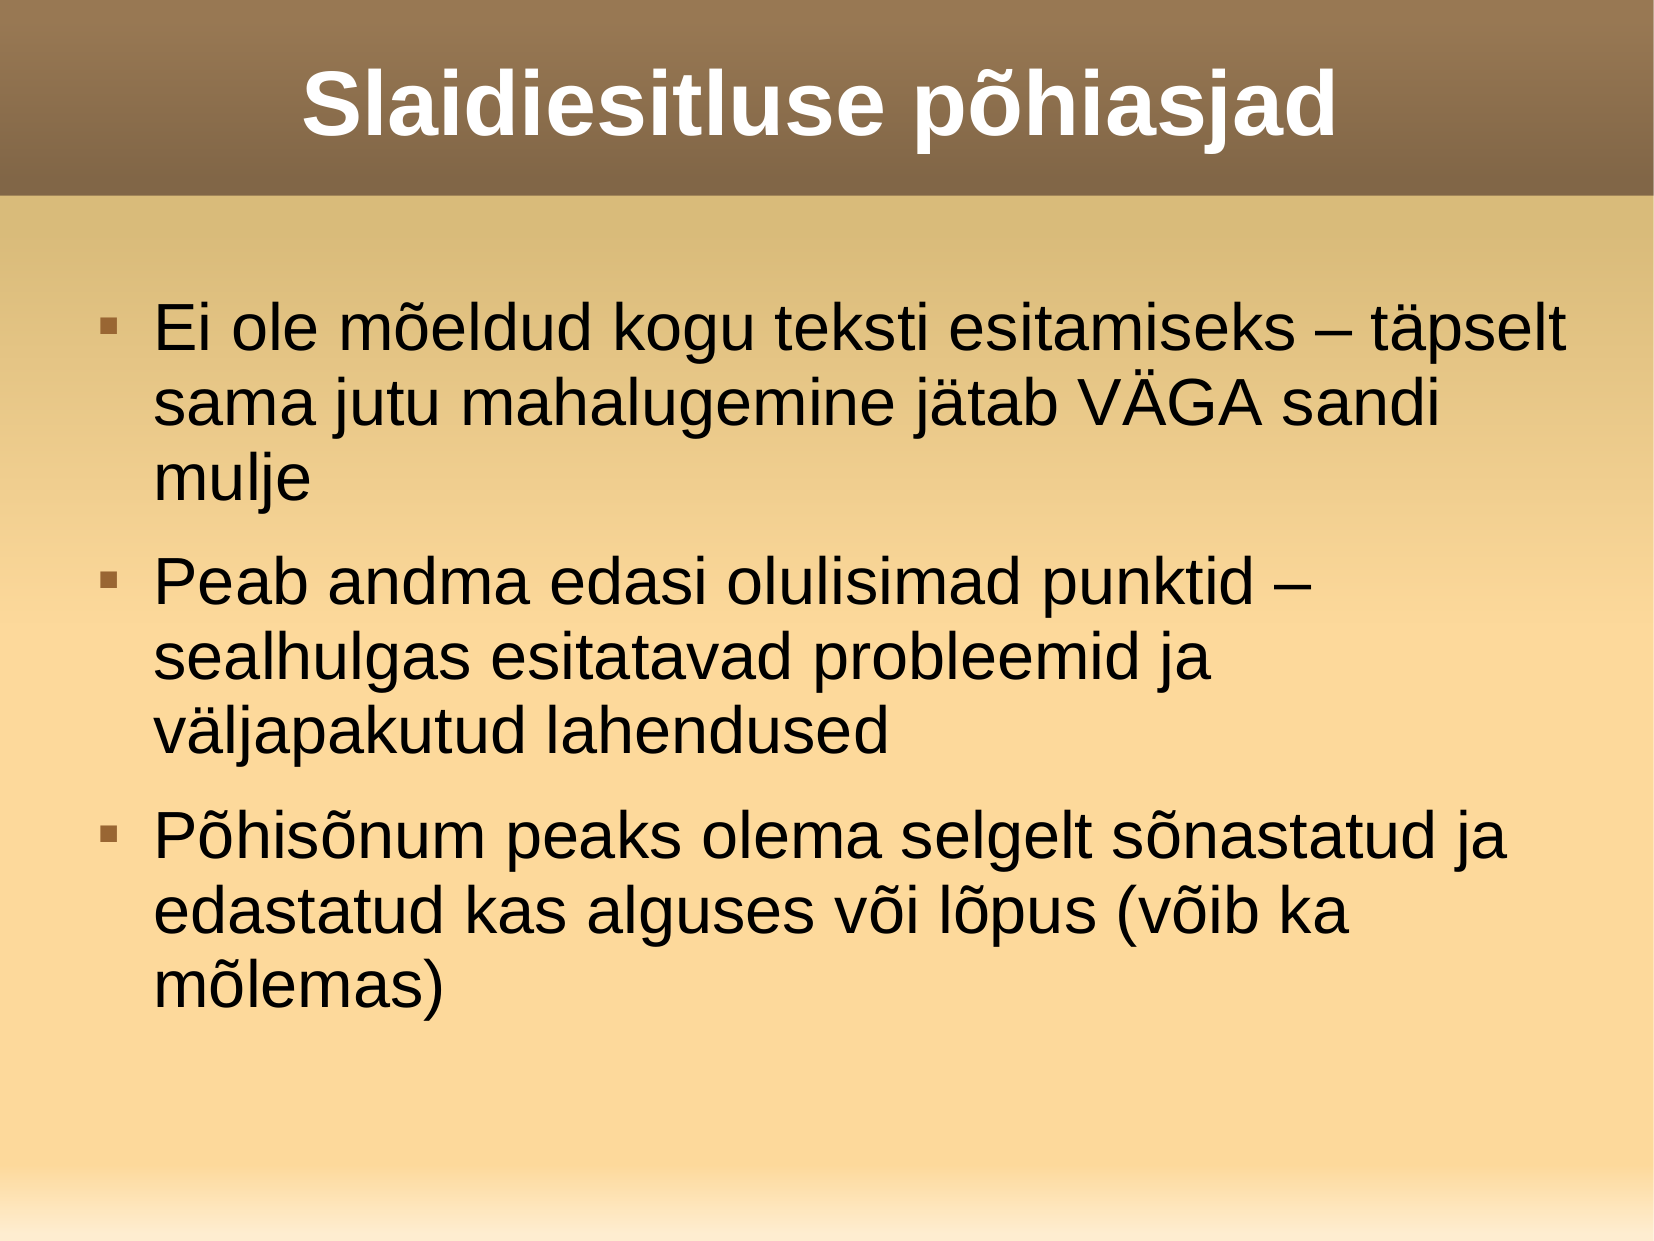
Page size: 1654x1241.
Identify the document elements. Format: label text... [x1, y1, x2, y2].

title Slaidiesitluse põhiasjad [76, 7, 1565, 200]
picture [0, 0, 1654, 1241]
list Ei ole mõeldud kogu teksti esitamiseks – täpselt sama jutu mahalugemine jätab VÄGA sandi mulje Peab andma edasi olulisimad punktid – sealhulgas esitatavad probleemid ja väljapakutud lahendused Põhisõnum peaks olema selgelt sõnastatud ja edastatud kas alguses või lõpus (võib ka mõlemas) [82, 290, 1571, 1094]
